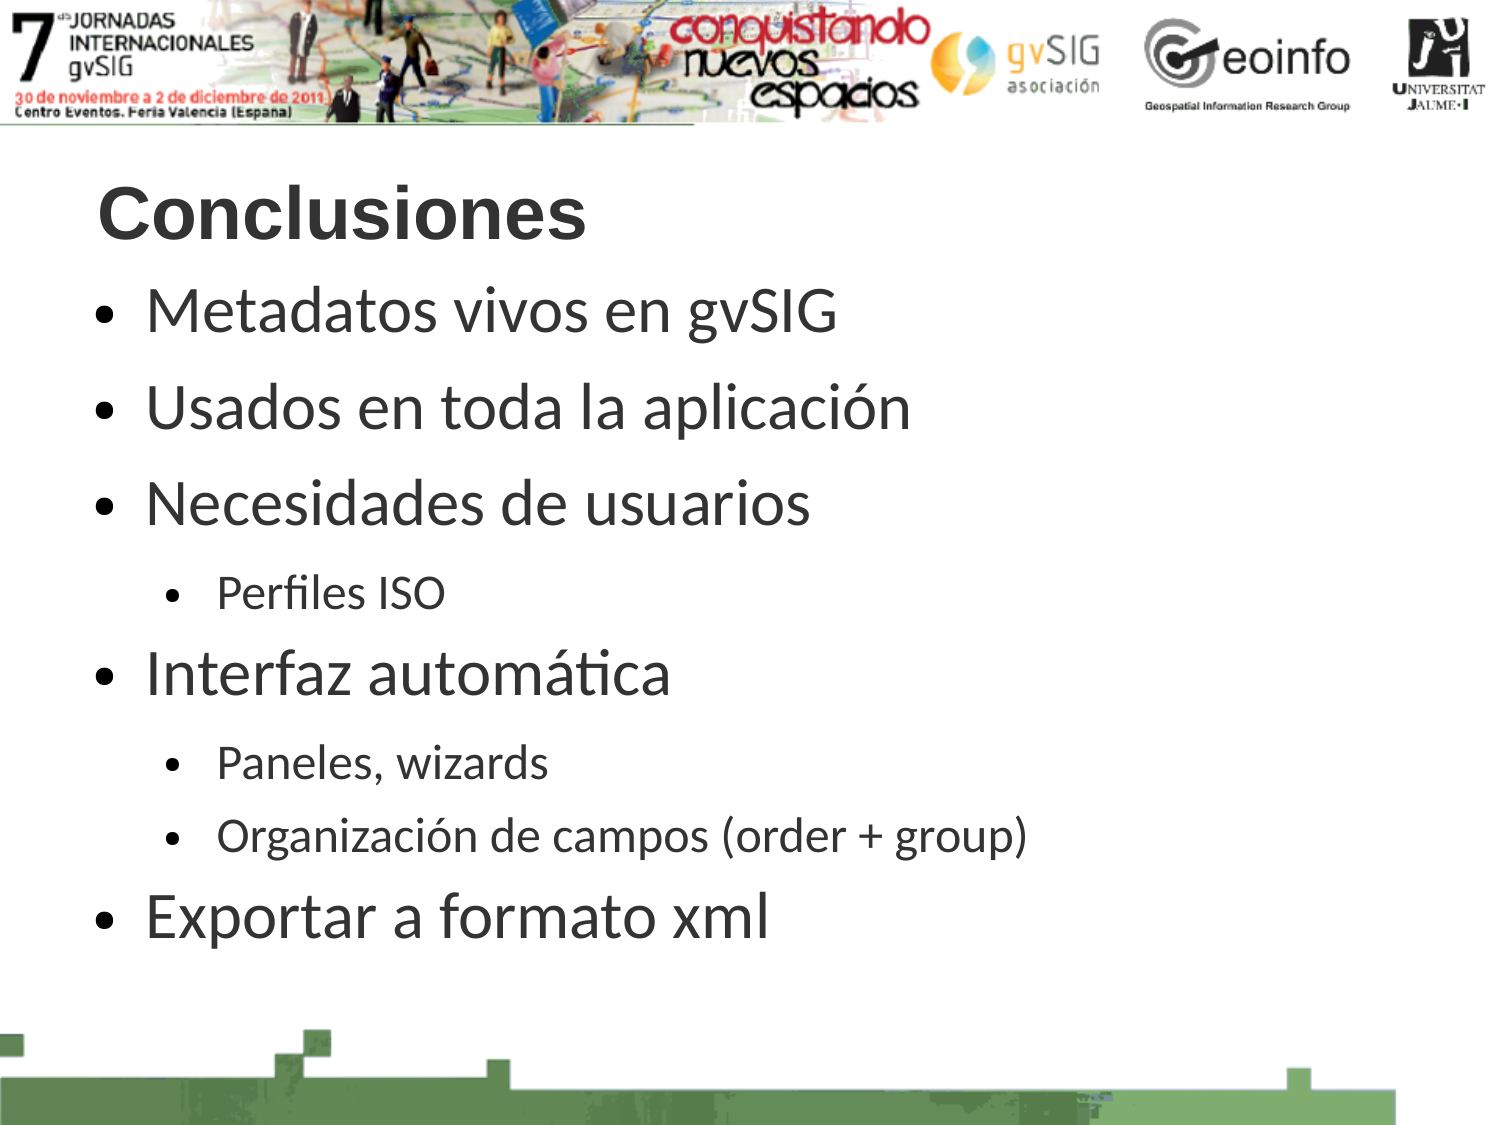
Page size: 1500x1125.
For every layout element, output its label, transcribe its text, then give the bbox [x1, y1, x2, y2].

title Conclusiones [97, 155, 1401, 273]
list Metadatos vivos en gvSIG Usados en toda la aplicación Necesidades de usuarios Perfiles ISO Interfaz automática Paneles, wizards Organización de campos (order + group) Exportar a formato xml [75, 282, 1351, 976]
picture [0, 0, 1500, 1125]
